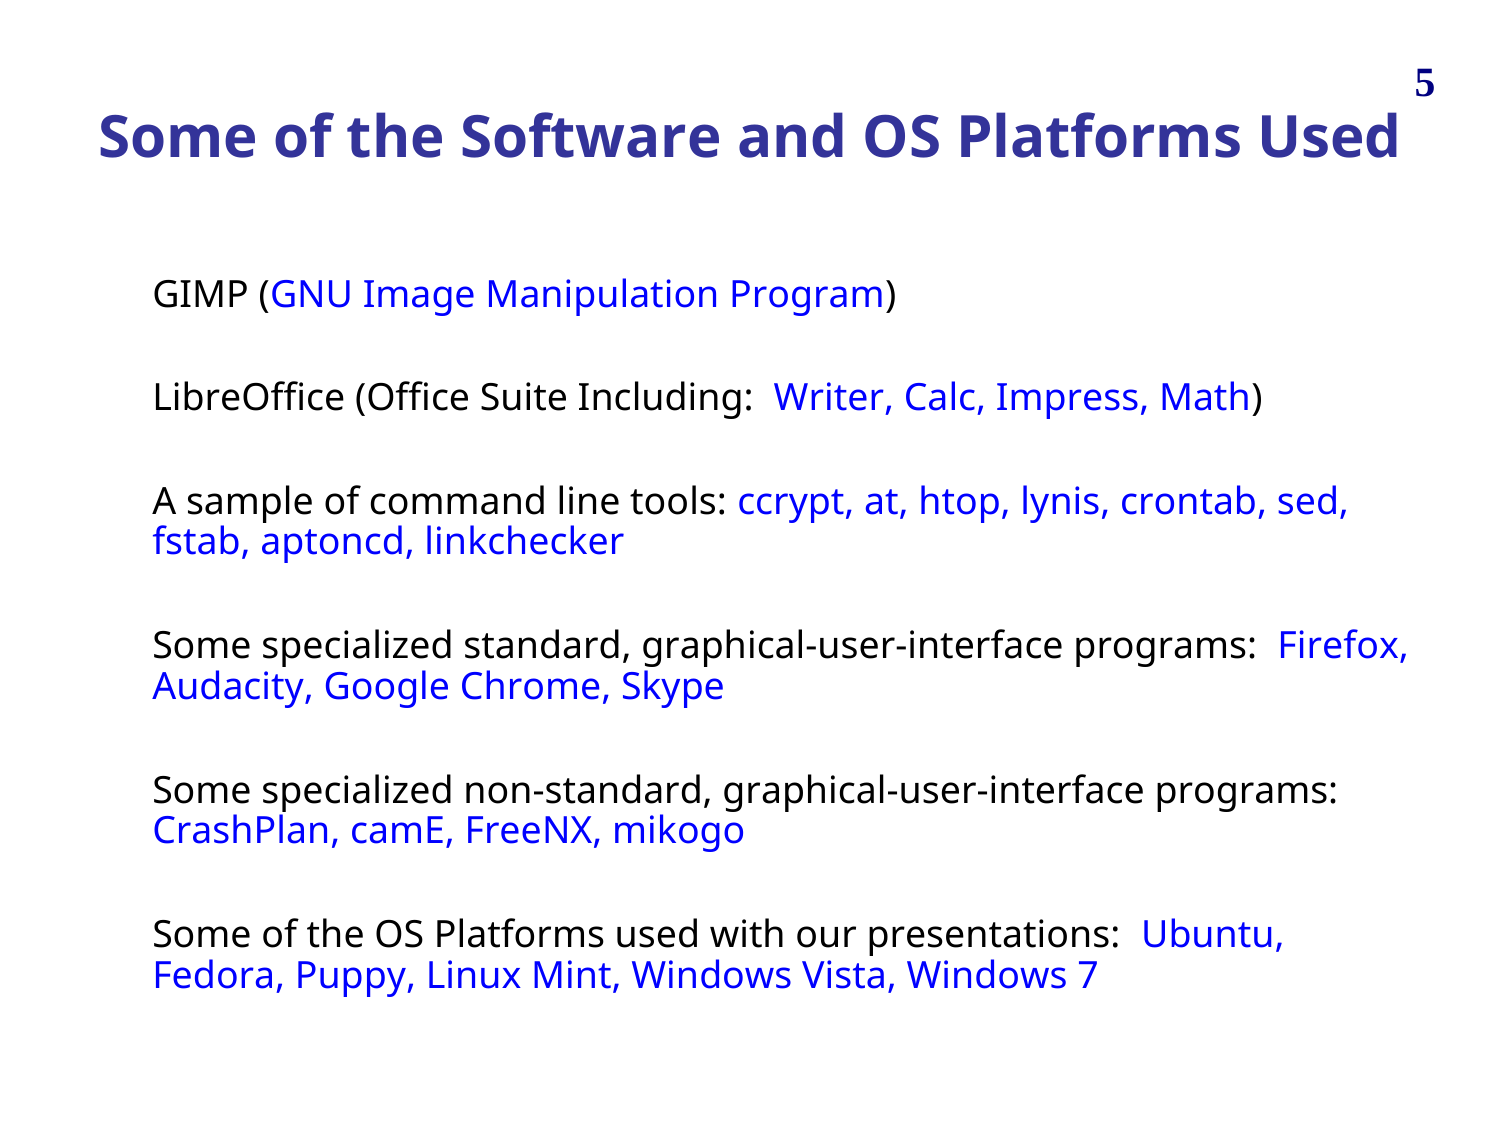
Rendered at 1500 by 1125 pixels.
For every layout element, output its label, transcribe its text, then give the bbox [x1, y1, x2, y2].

text_box 5 [1387, 47, 1463, 113]
title Some of the Software and OS Platforms Used [75, 82, 1426, 188]
list GIMP (GNU Image Manipulation Program) LibreOffice (Office Suite Including: Writer, Calc, Impress, Math) A sample of command line tools: ccrypt, at, htop, lynis, crontab, sed, fstab, aptoncd, linkchecker Some specialized standard, graphical-user-interface programs: Firefox, Audacity, Google Chrome, Skype Some specialized non-standard, graphical-user-interface programs: CrashPlan, camE, FreeNX, mikogo Some of the OS Platforms used with our presentations: Ubuntu, Fedora, Puppy, Linux Mint, Windows Vista, Windows 7 [75, 266, 1426, 1049]
